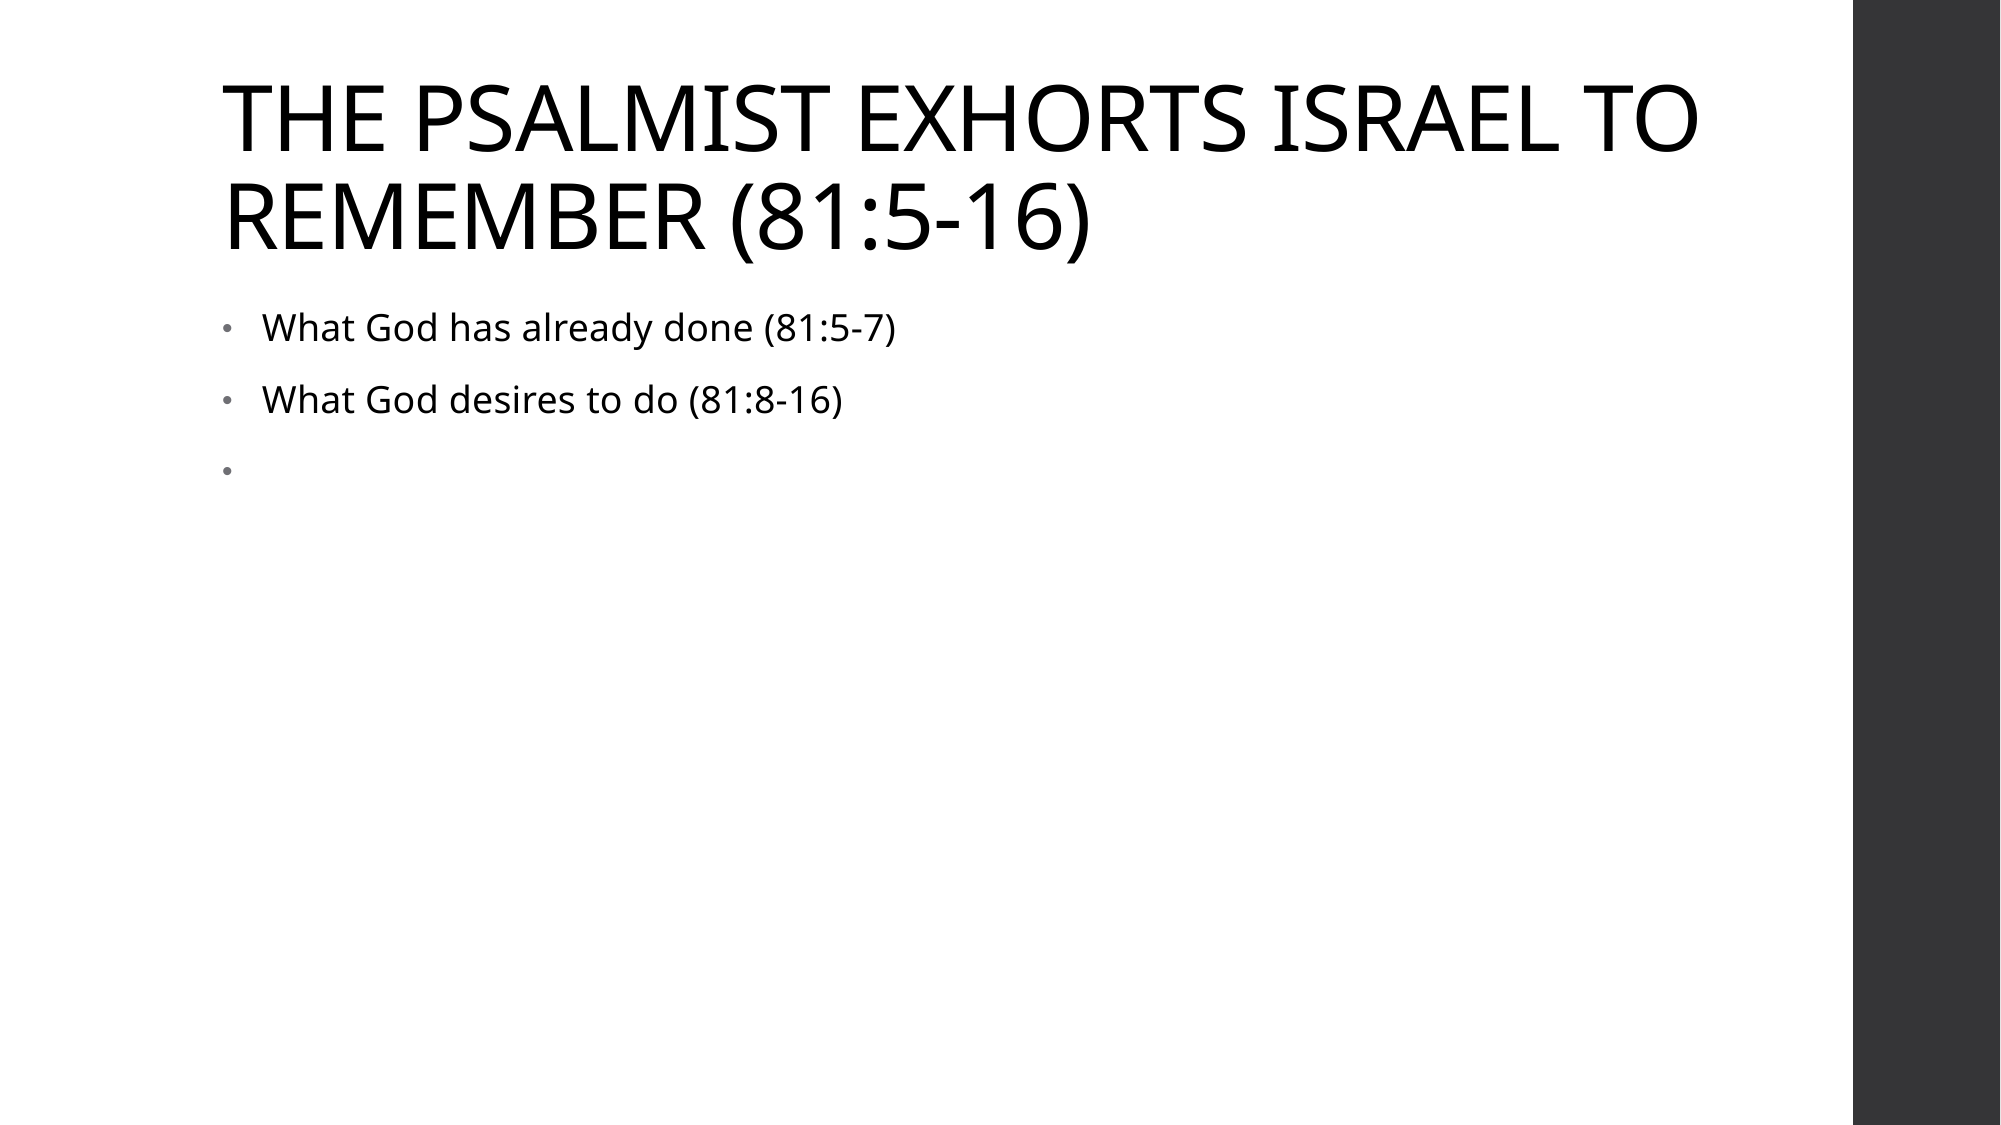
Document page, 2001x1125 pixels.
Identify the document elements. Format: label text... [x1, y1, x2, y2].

list What God has already done (81:5-7) What God desires to do (81:8-16) [206, 299, 1617, 1014]
title THE PSALMIST EXHORTS ISRAEL TO REMEMBER (81:5-16) [206, 60, 1797, 278]
